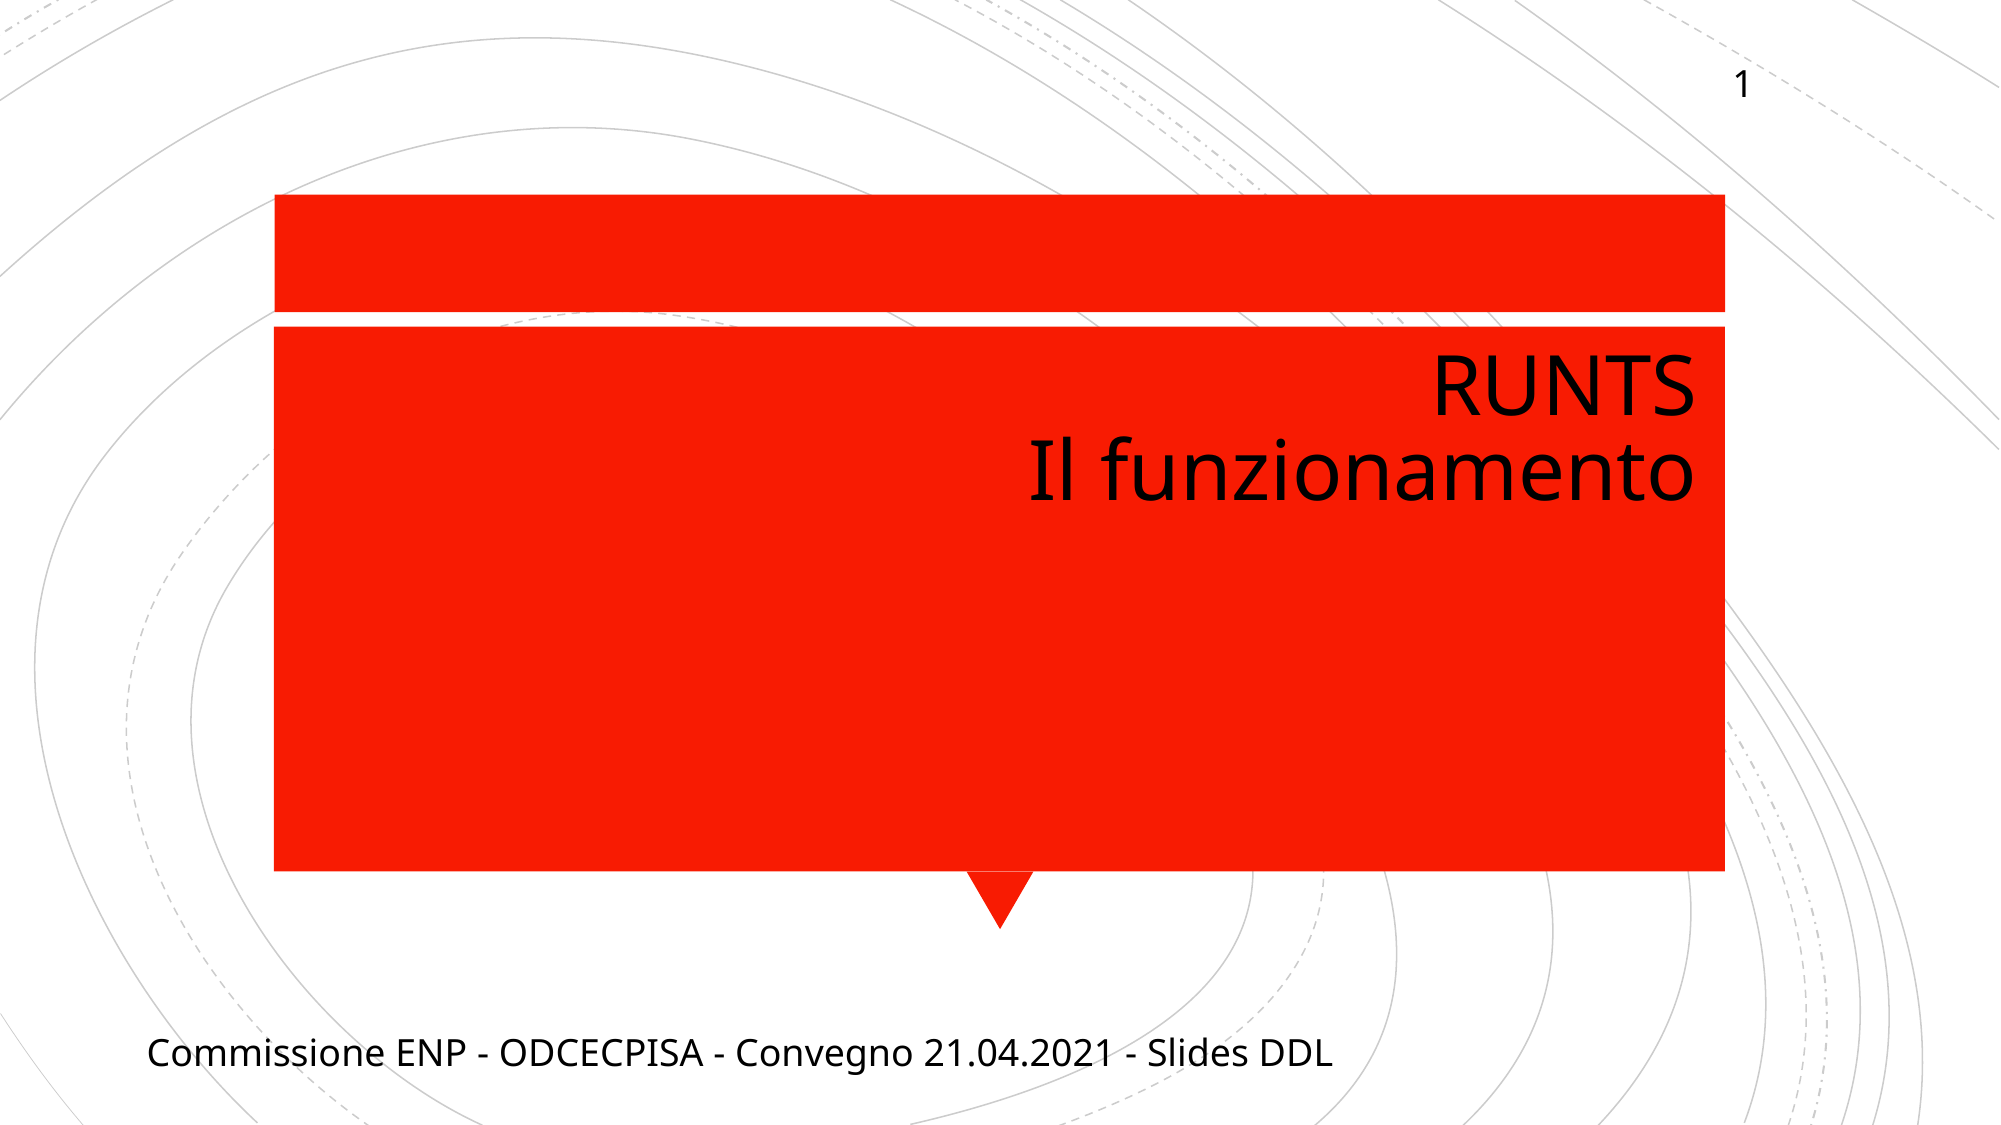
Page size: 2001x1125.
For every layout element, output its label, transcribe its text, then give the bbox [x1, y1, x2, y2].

subtitle [289, 410, 1713, 671]
slide_number <numero> [1717, 52, 1868, 105]
footer Commissione ENP - ODCECPISA - Convegno 21.04.2021 - Slides DDL [131, 1021, 1869, 1074]
title RUNTS Il funzionamento [288, 340, 1713, 628]
